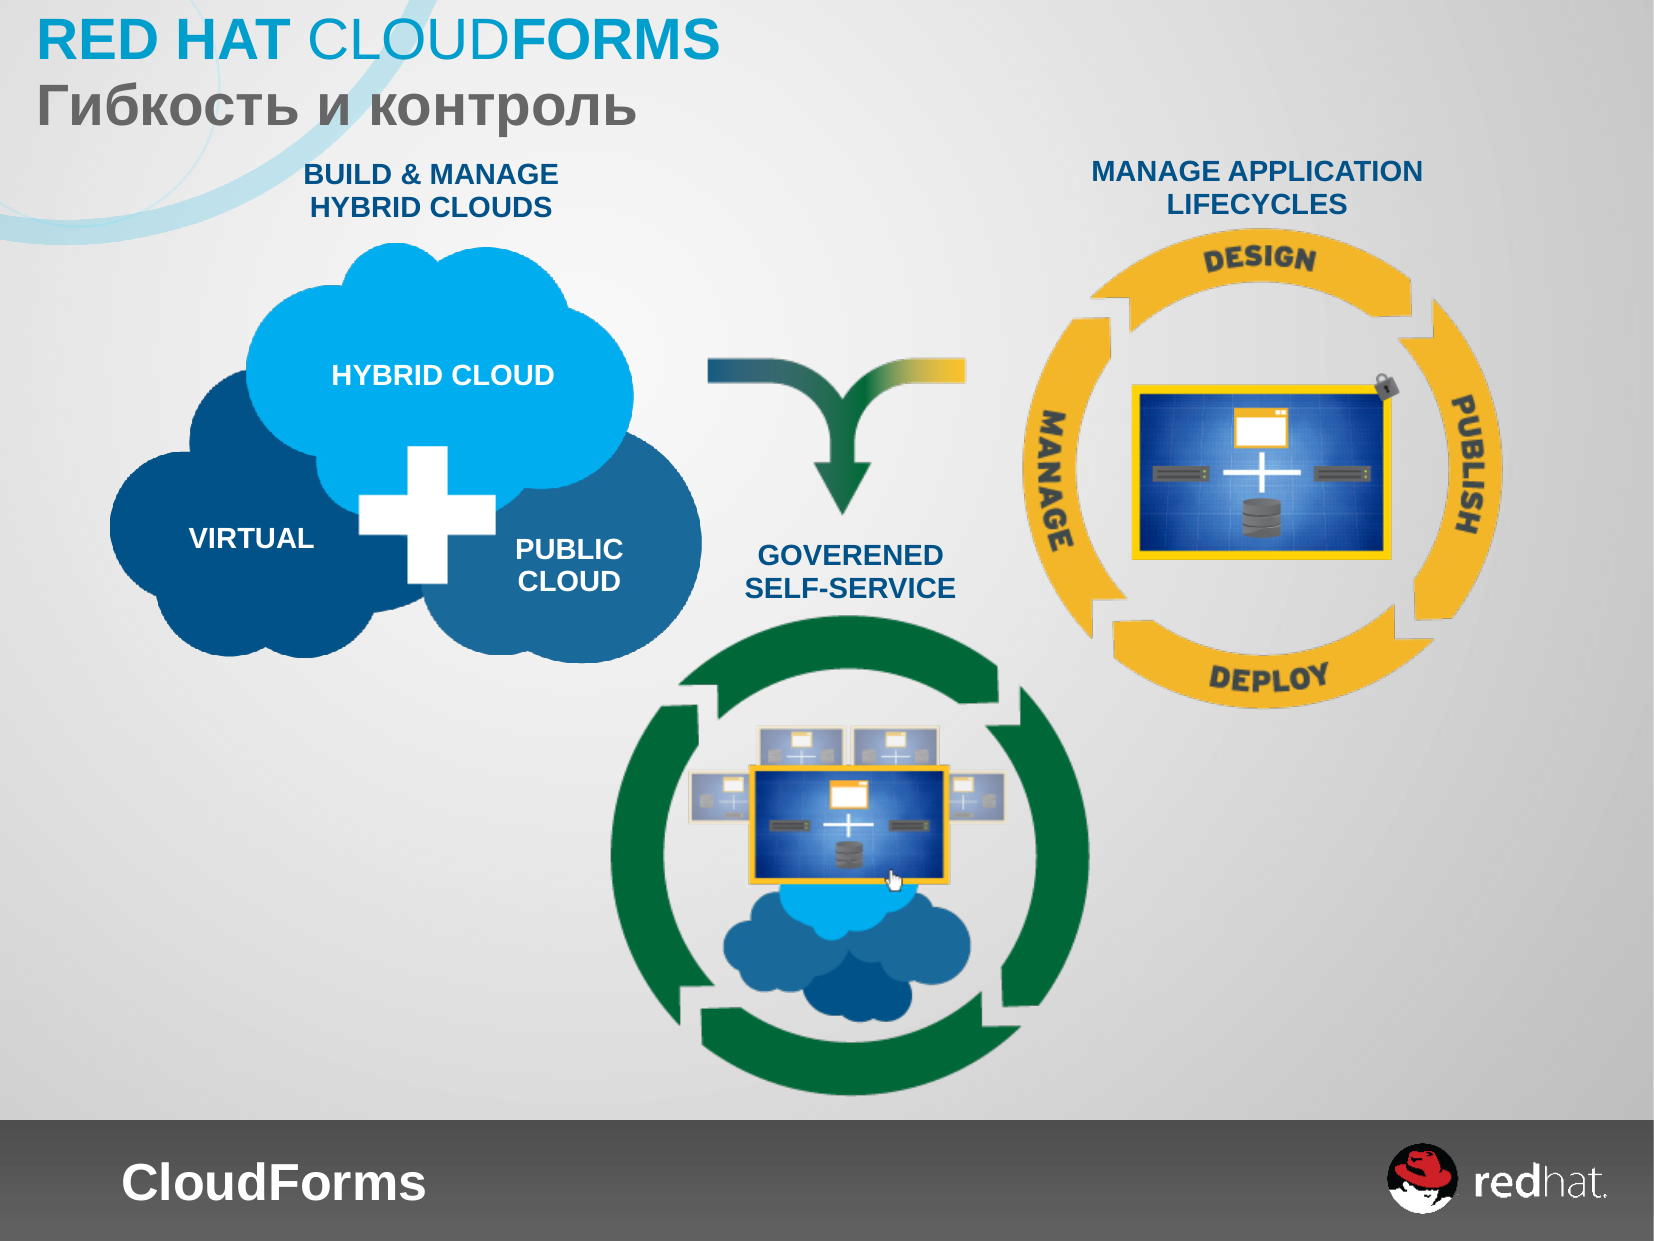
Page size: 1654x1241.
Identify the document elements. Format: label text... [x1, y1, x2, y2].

text_box MANAGE APPLICATION LIFECYCLES [1069, 147, 1445, 229]
text_box BUILD & MANAGE HYBRID CLOUDS [262, 150, 601, 231]
text_box PUBLIC CLOUD [400, 525, 739, 606]
text_box VIRTUAL [82, 514, 421, 563]
picture [0, 0, 1654, 1241]
text_box RED HAT CLOUDFORMS Гибкость и контроль [36, 3, 1525, 135]
text_box GOVERENED SELF-SERVICE [663, 531, 1039, 612]
text_box HYBRID CLOUD [274, 351, 612, 399]
